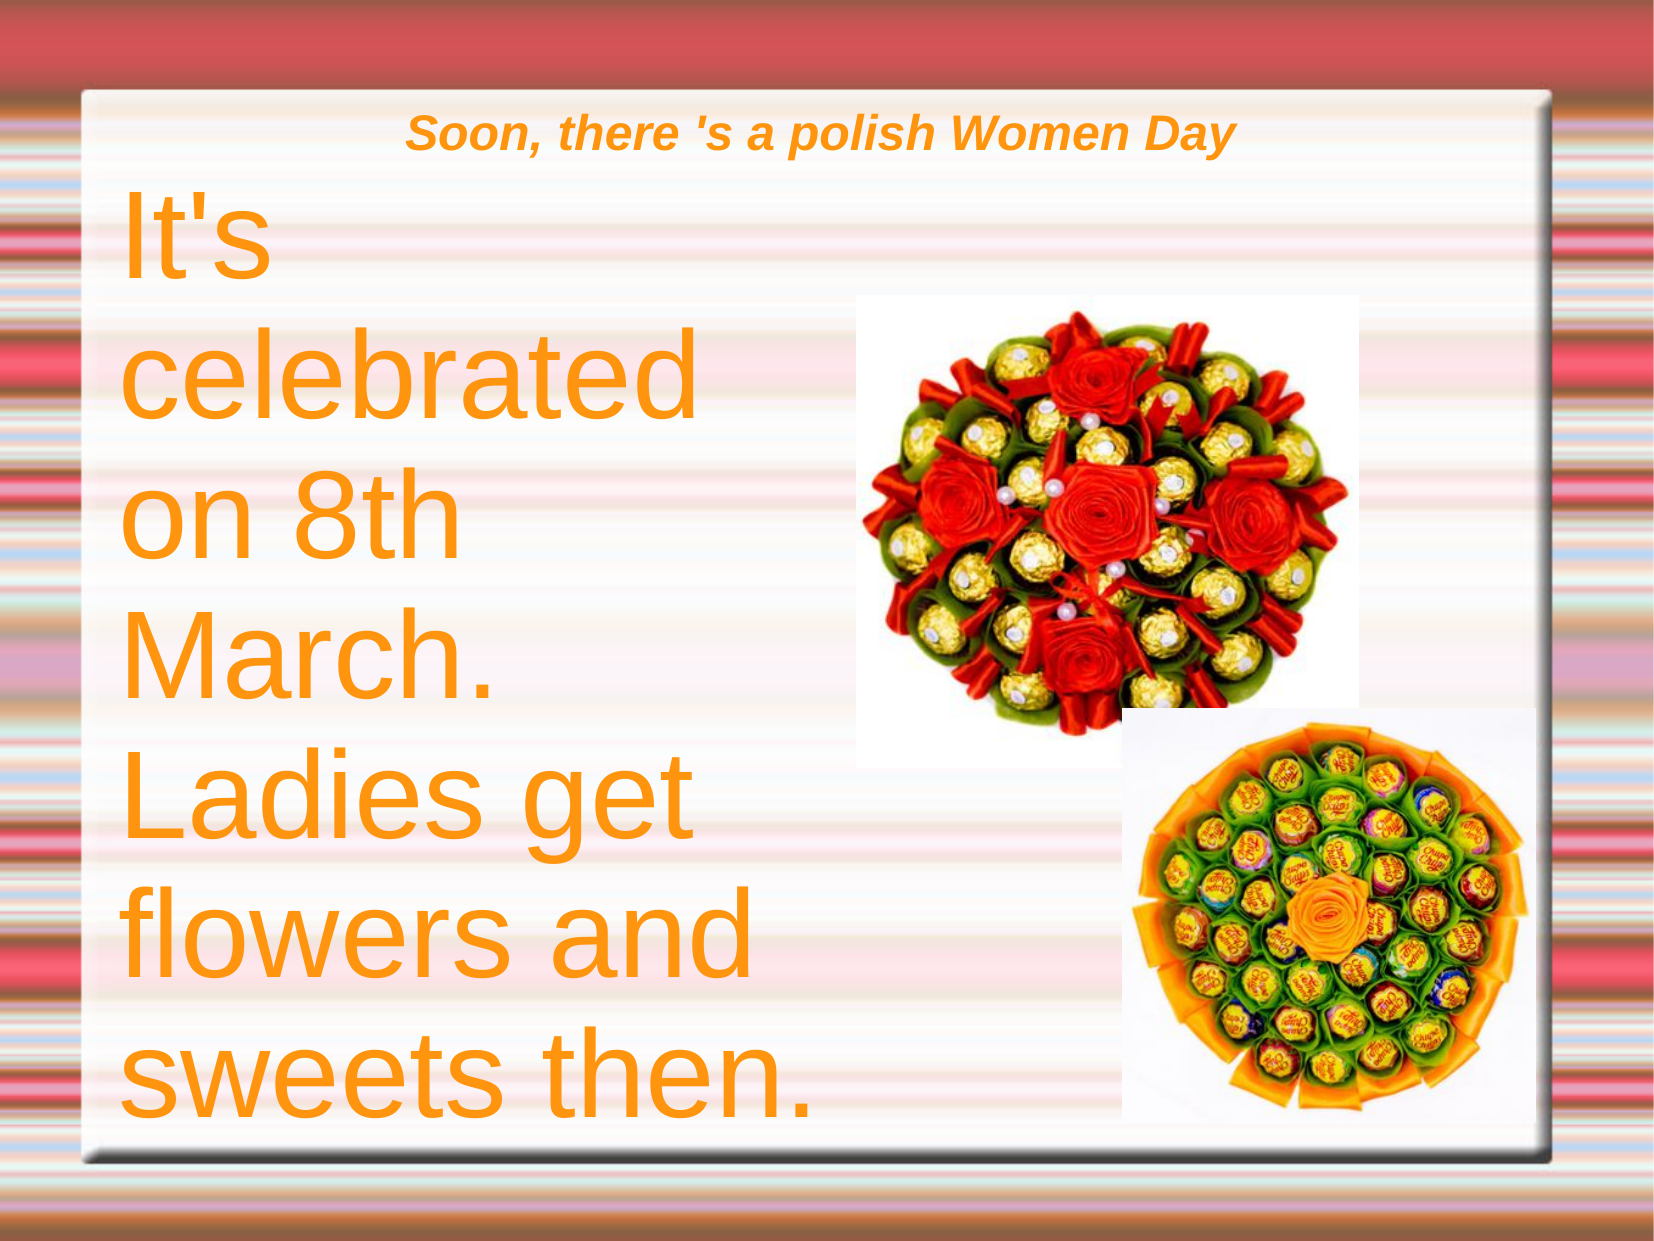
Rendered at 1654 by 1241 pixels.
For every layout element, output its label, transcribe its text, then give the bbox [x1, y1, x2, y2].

picture [0, 0, 1654, 1241]
list It's celebrated on 8th March. Ladies get flowers and sweets then. [118, 237, 845, 1145]
title Soon, there 's a polish Women Day [76, 29, 1565, 237]
